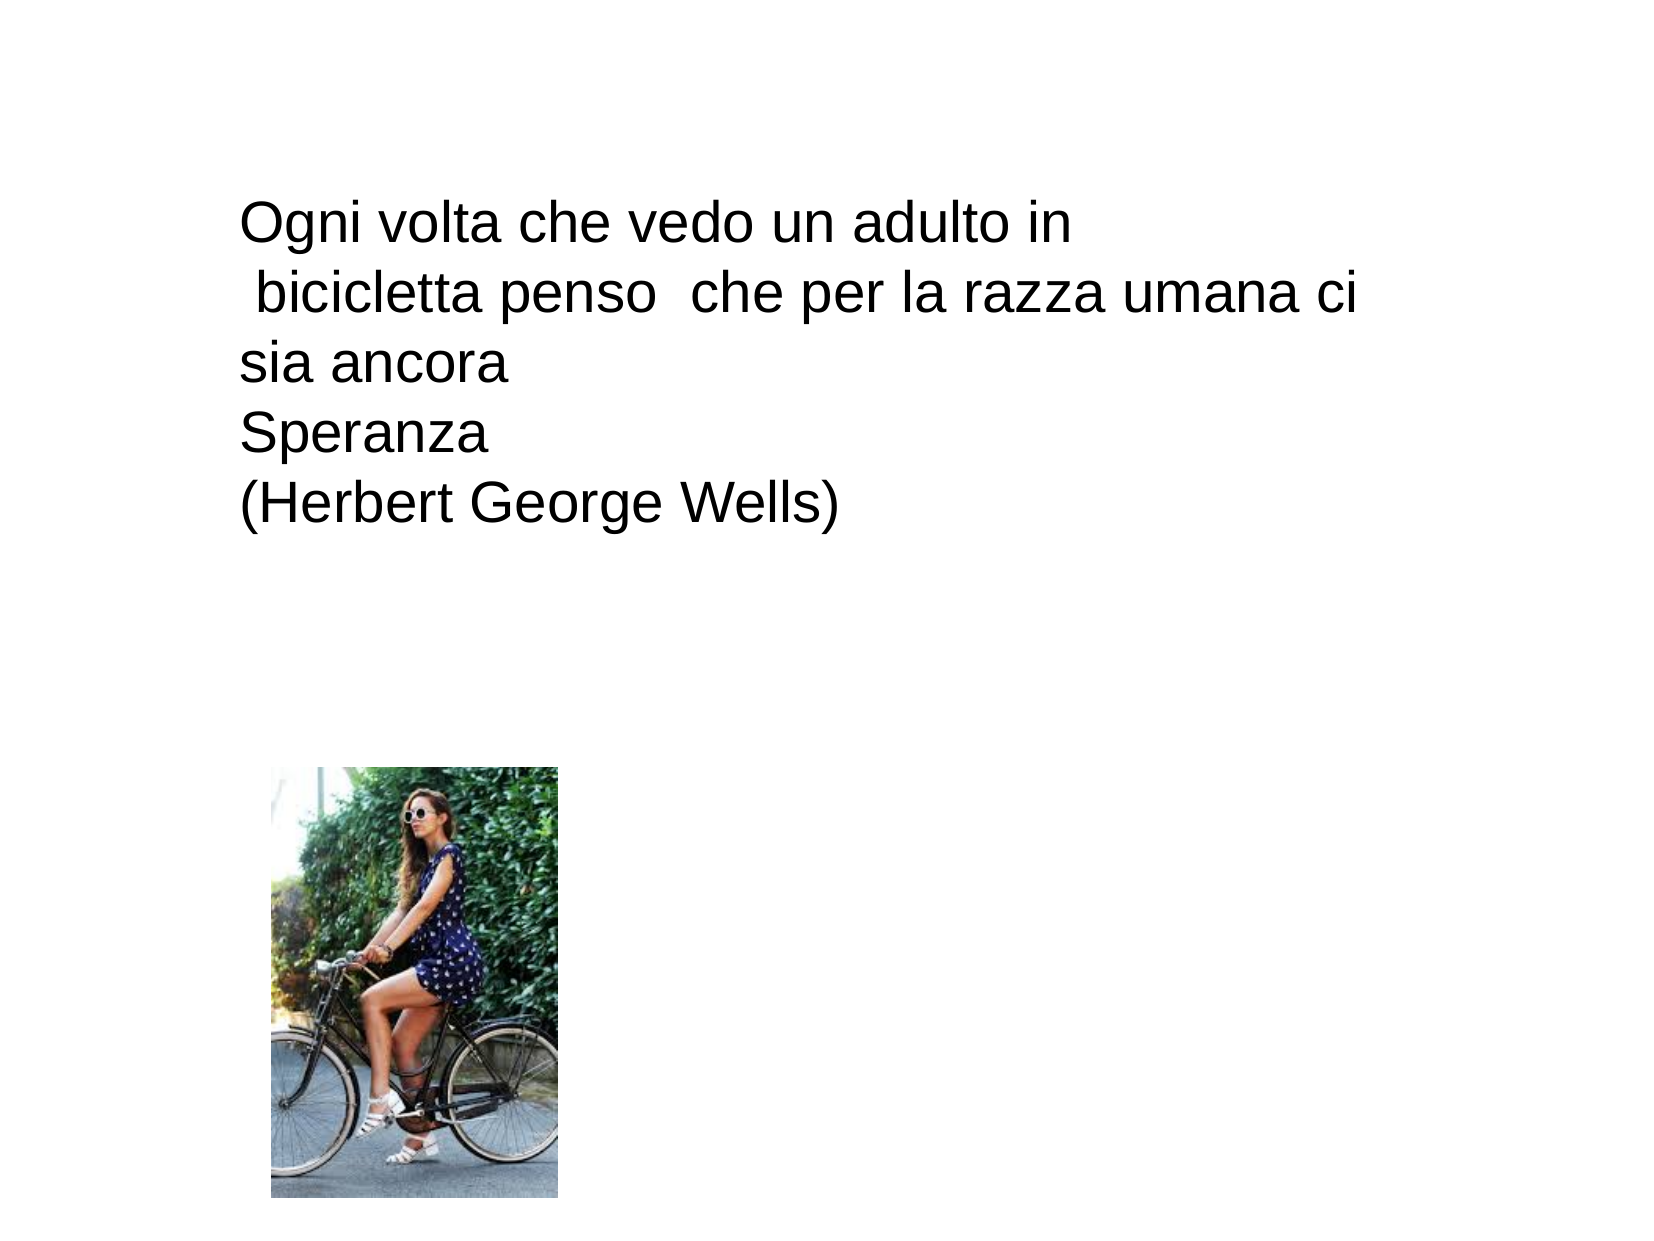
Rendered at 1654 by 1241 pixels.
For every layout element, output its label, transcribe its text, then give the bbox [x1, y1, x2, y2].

picture [271, 767, 558, 1198]
text_box Ogni volta che vedo un adulto in bicicletta penso che per la razza umana ci sia ancora Speranza (Herbert George Wells) [224, 177, 1654, 800]
